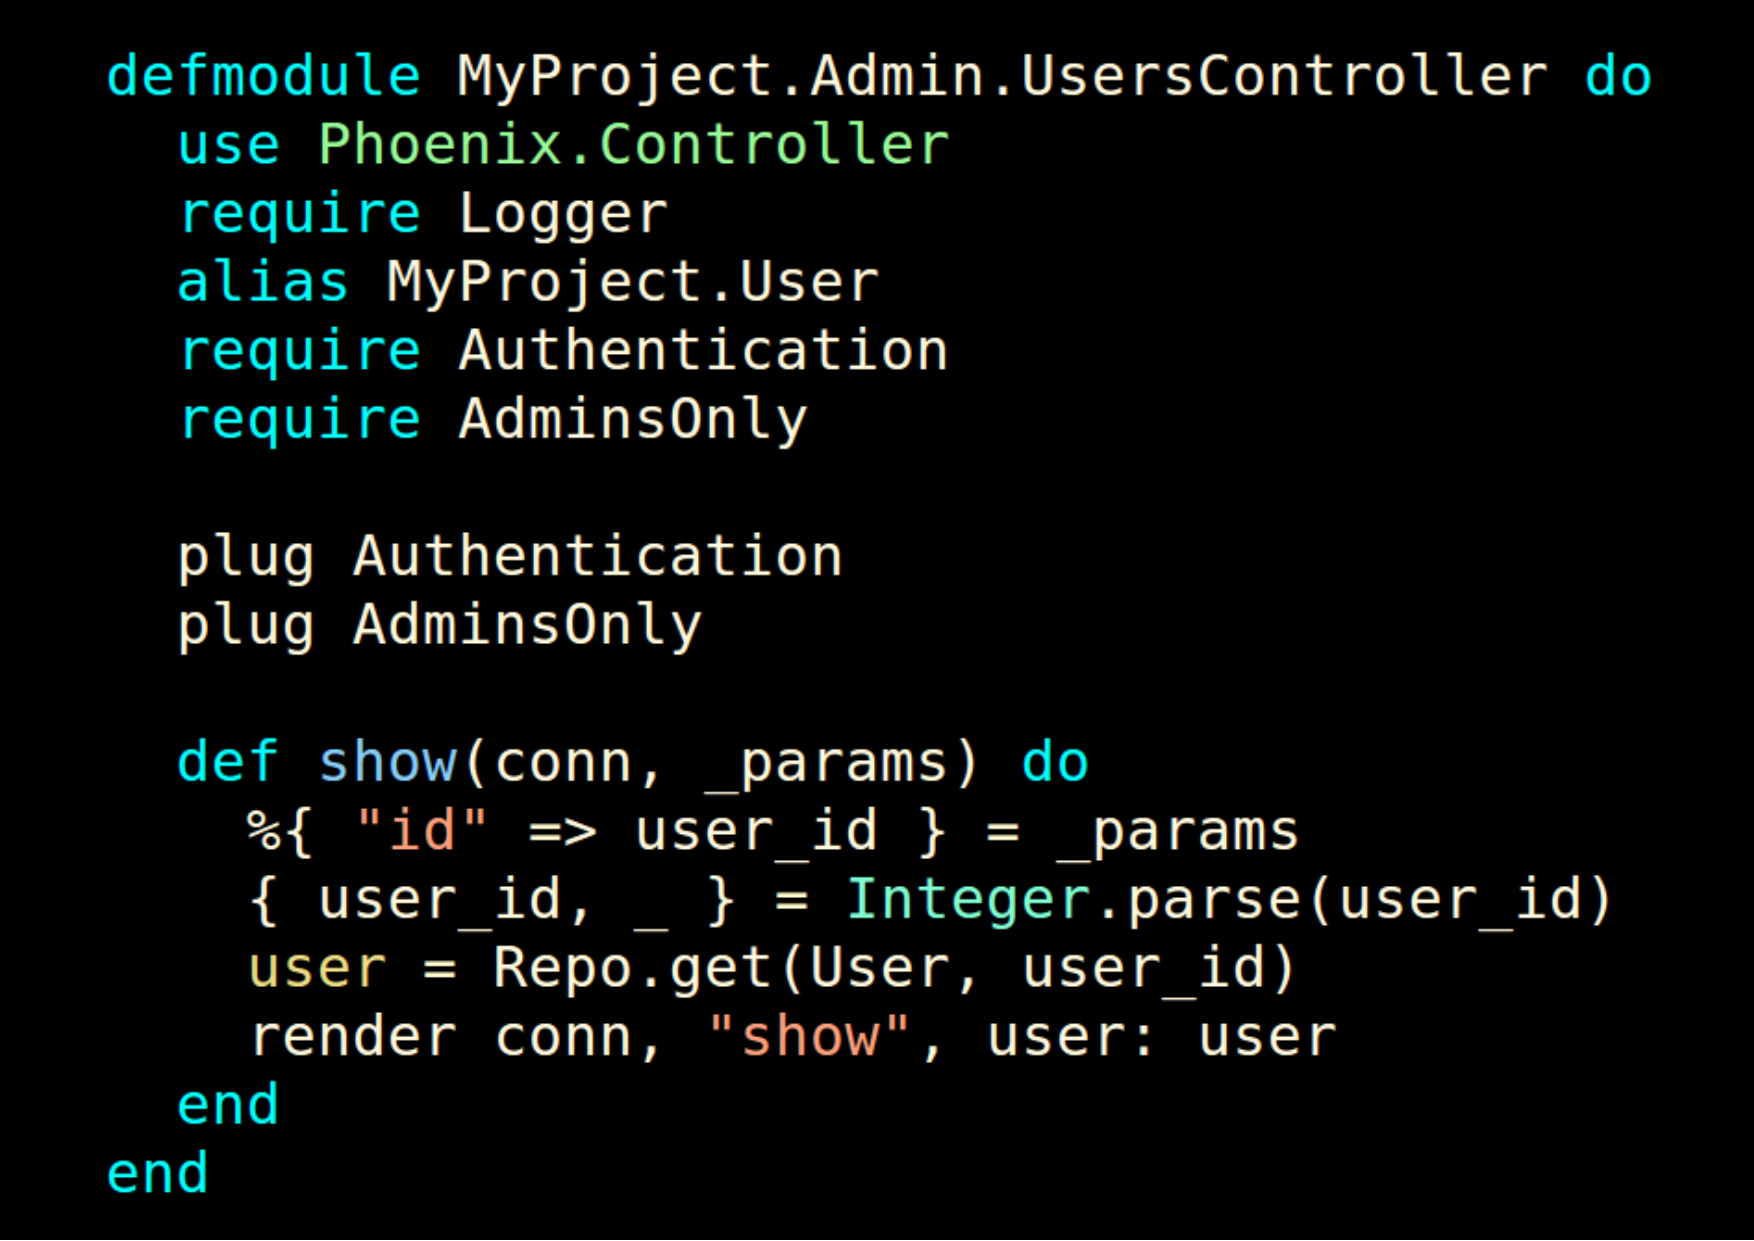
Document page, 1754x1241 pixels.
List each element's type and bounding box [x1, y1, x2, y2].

picture [106, 49, 1666, 1202]
